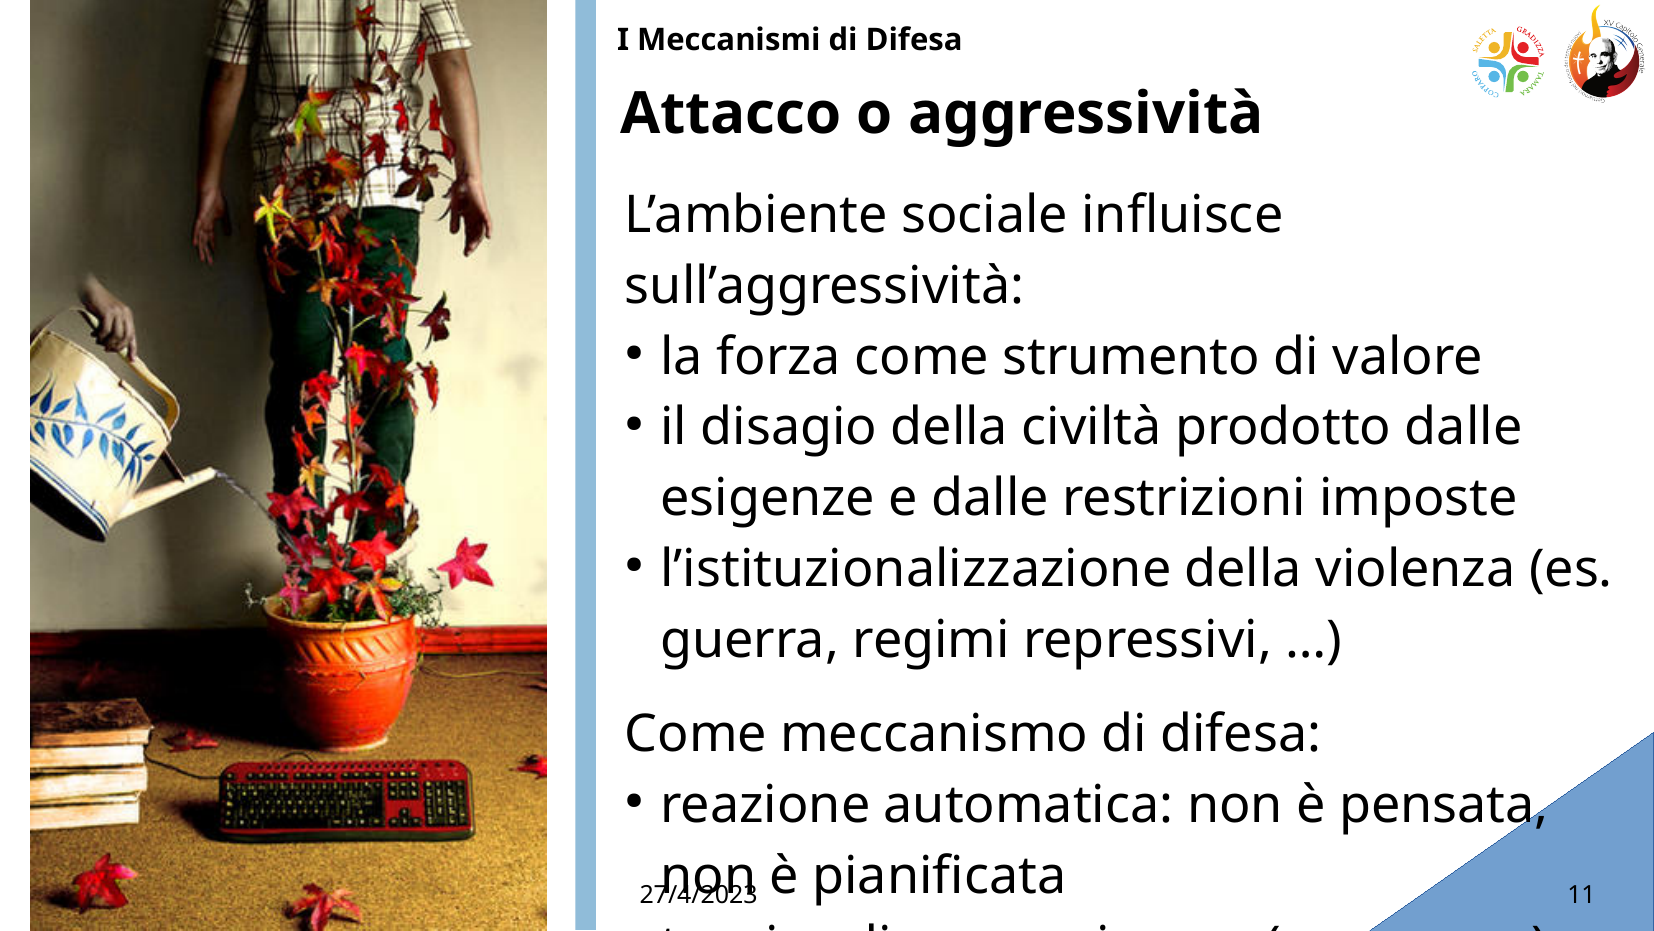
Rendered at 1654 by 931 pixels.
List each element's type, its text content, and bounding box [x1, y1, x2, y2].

title Attacco o aggressività [620, 70, 1617, 142]
subtitle L’ambiente sociale influisce sull’aggressività: la forza come strumento di valore il disagio della civiltà prodotto dalle esigenze e dalle restrizioni imposte l’istituzionalizzazione della violenza (es. guerra, regimi repressivi, …) Come meccanismo di difesa: reazione automatica: non è pensata, non è pianificata tecnica di sopravvivenza (cf. gli etologi) [624, 177, 1619, 897]
picture [1563, 4, 1646, 103]
picture [30, 0, 547, 931]
text_box I Meccanismi di Difesa [602, 9, 1335, 63]
